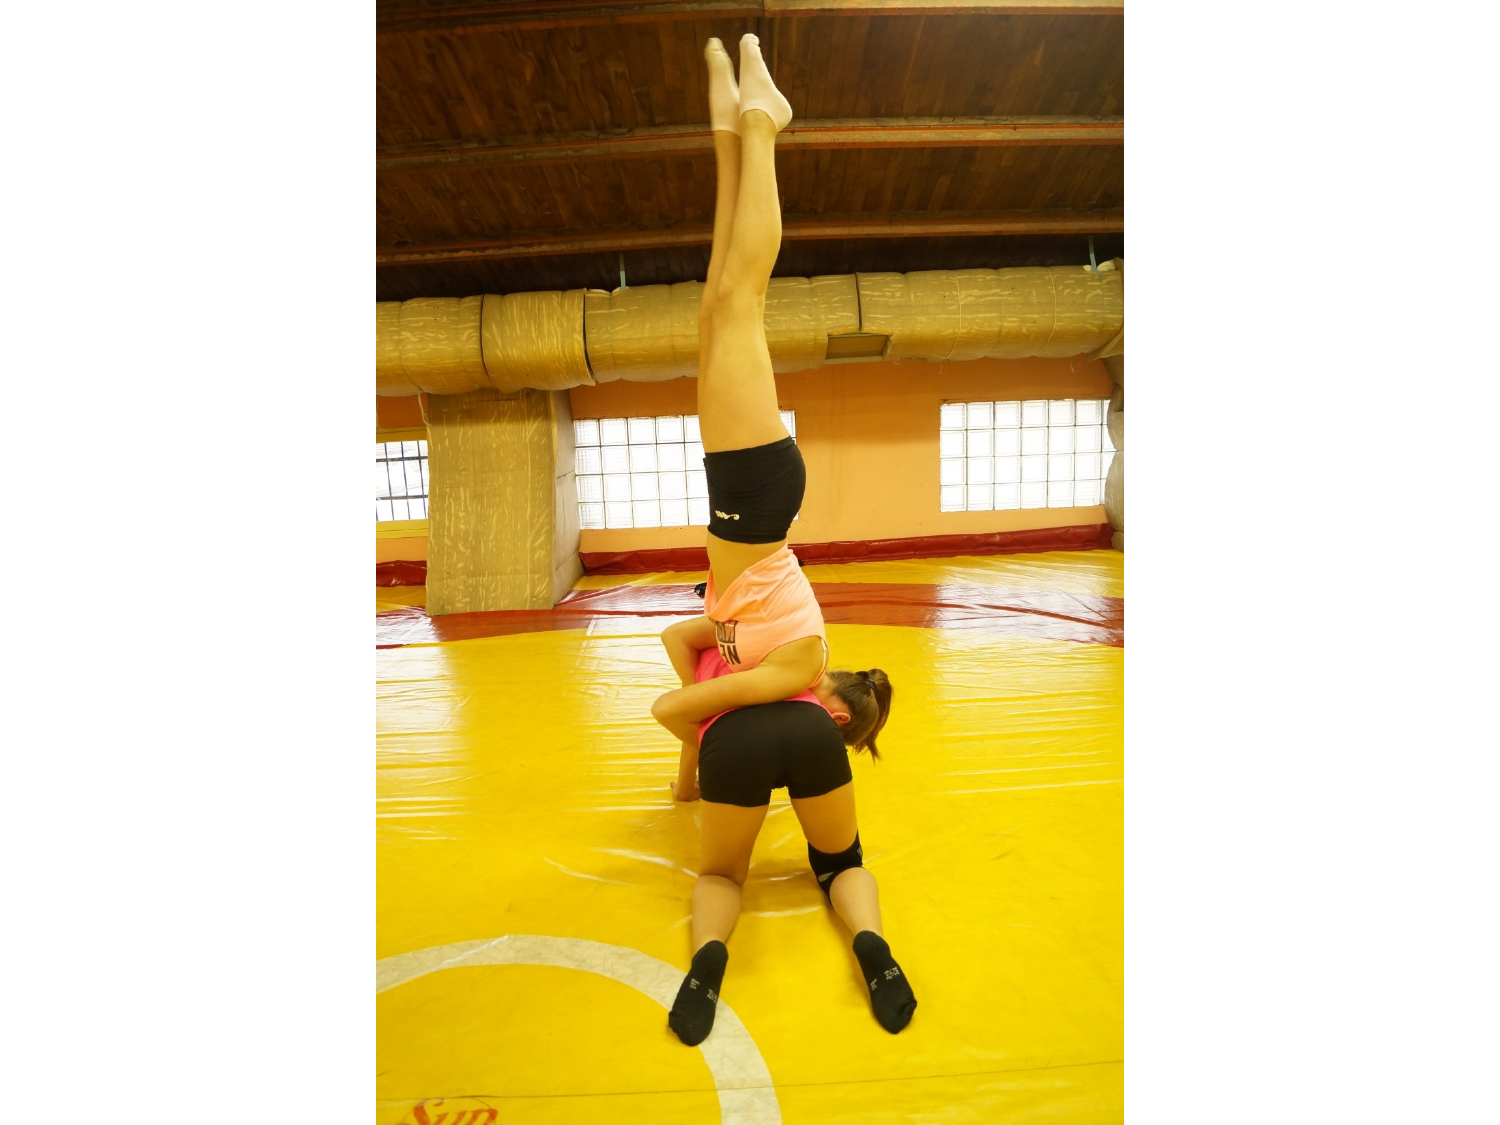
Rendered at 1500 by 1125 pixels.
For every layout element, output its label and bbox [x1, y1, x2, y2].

picture [376, 0, 1124, 1125]
